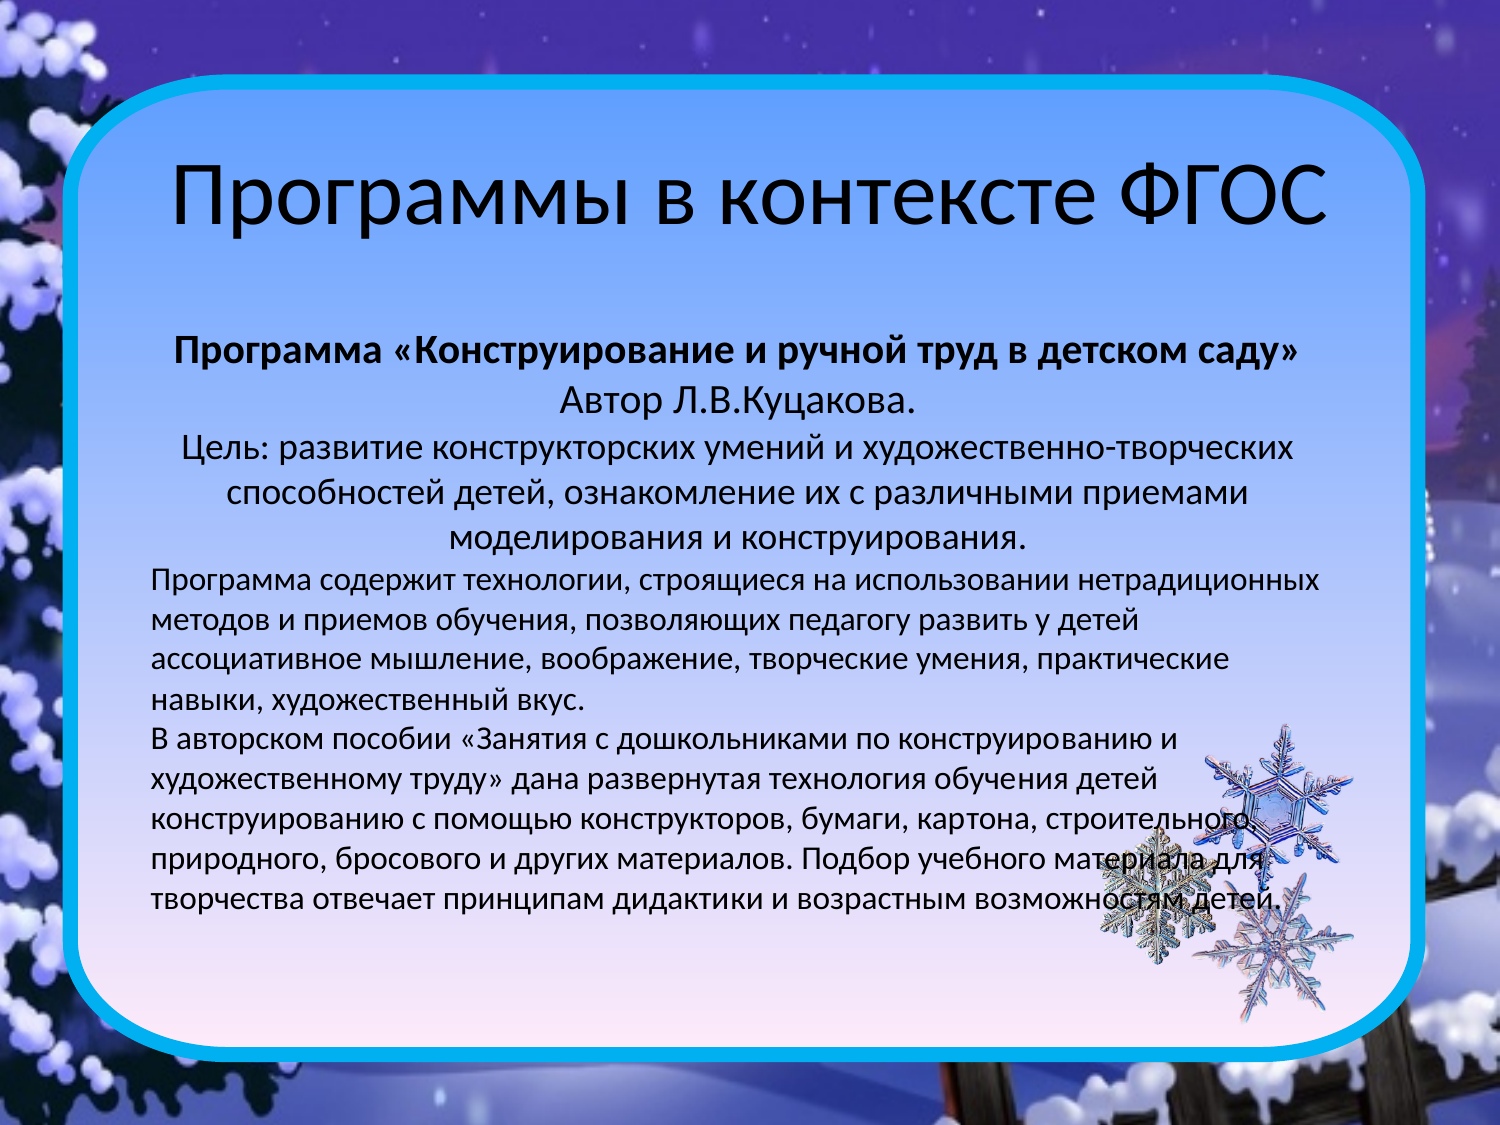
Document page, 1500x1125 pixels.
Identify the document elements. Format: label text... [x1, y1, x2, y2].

subtitle Программа «Конструирование и ручной труд в детском саду» Автор Л.В.Куцакова. Цель: развитие конструкторских умений и художественно-творческих способностей детей, ознакомление их с различными приемами моделирования и конструирования. Программа содержит технологии, строящиеся на использовании нетрадиционных методов и приемов обу­чения, позволяющих педагогу развить у детей ассоциативное мышле­ние, воображение, творческие умения, практические навыки, художественный вкус. В авторском пособии «Занятия с дошкольниками по конструиро­ванию и художественному труду» дана развернутая технология обуче­ния детей конструированию с помощью конструкторов, бумаги, кар­тона, строительного, природного, бросового и других материалов. Под­бор учебного материала для творчества отвечает принципам дидакти­ки и возрастным возможностям детей. [135, 314, 1341, 976]
title Программы в контексте ФГОС [112, 125, 1388, 338]
picture [0, 0, 1500, 1125]
